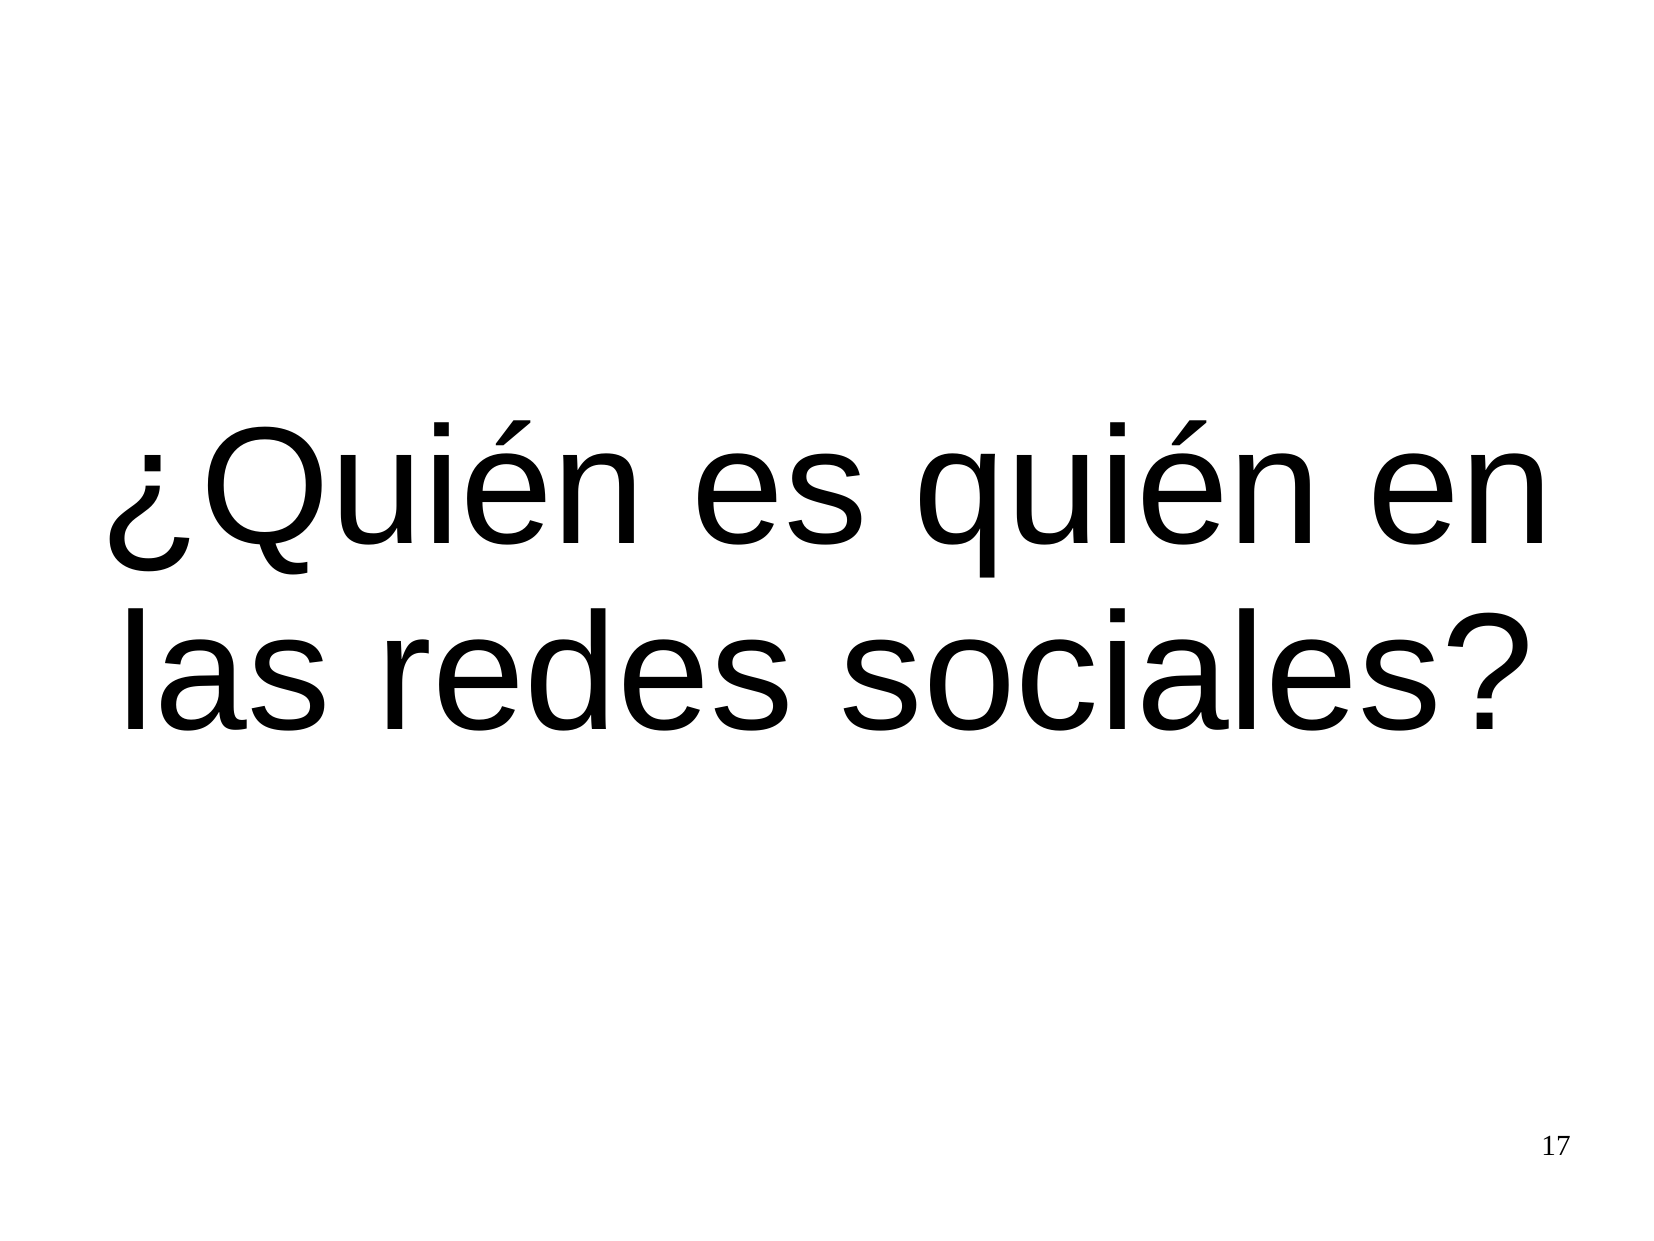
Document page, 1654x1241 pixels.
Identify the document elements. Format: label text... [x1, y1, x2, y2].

subtitle ¿Quién es quién en las redes sociales? [82, 56, 1571, 1102]
